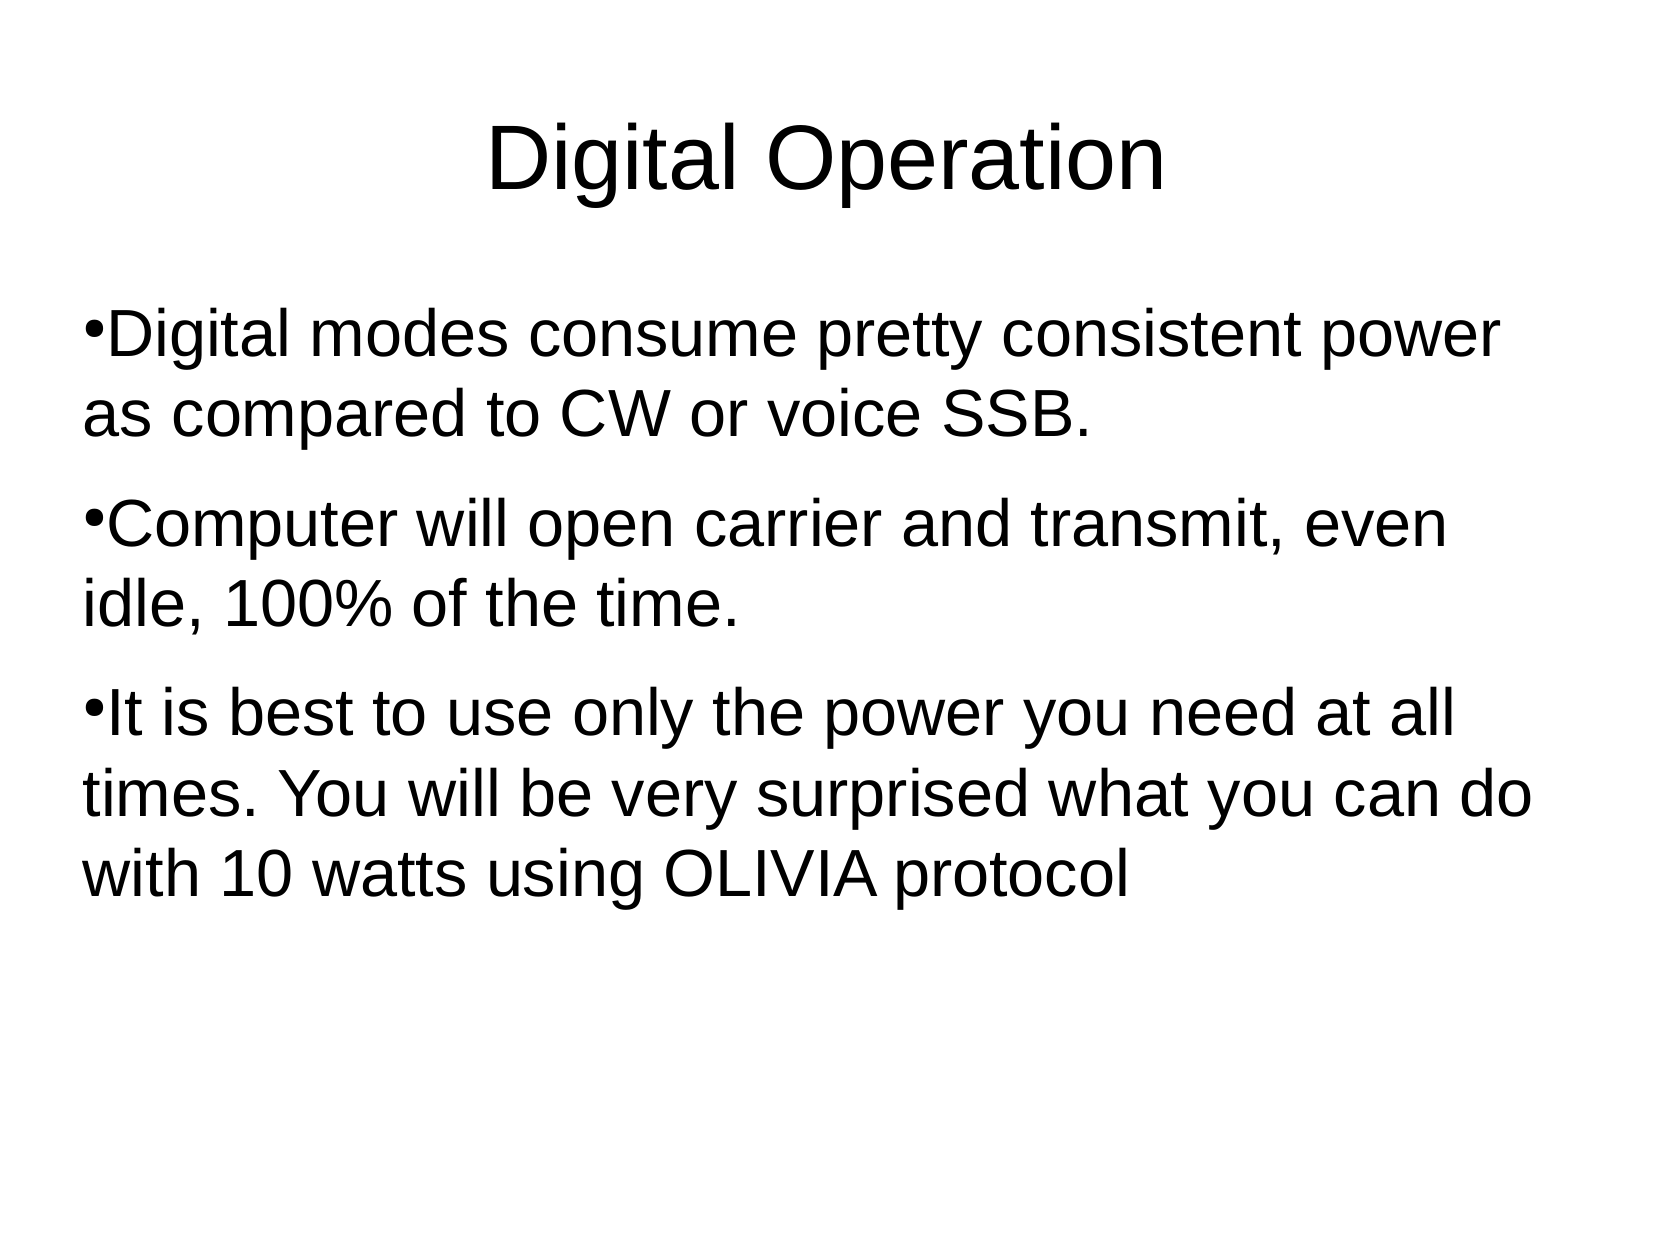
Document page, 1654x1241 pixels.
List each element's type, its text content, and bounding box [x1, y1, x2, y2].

list Digital modes consume pretty consistent power as compared to CW or voice SSB. Computer will open carrier and transmit, even idle, 100% of the time. It is best to use only the power you need at all times. You will be very surprised what you can do with 10 watts using OLIVIA protocol [82, 290, 1571, 1010]
title Digital Operation [82, 49, 1571, 257]
